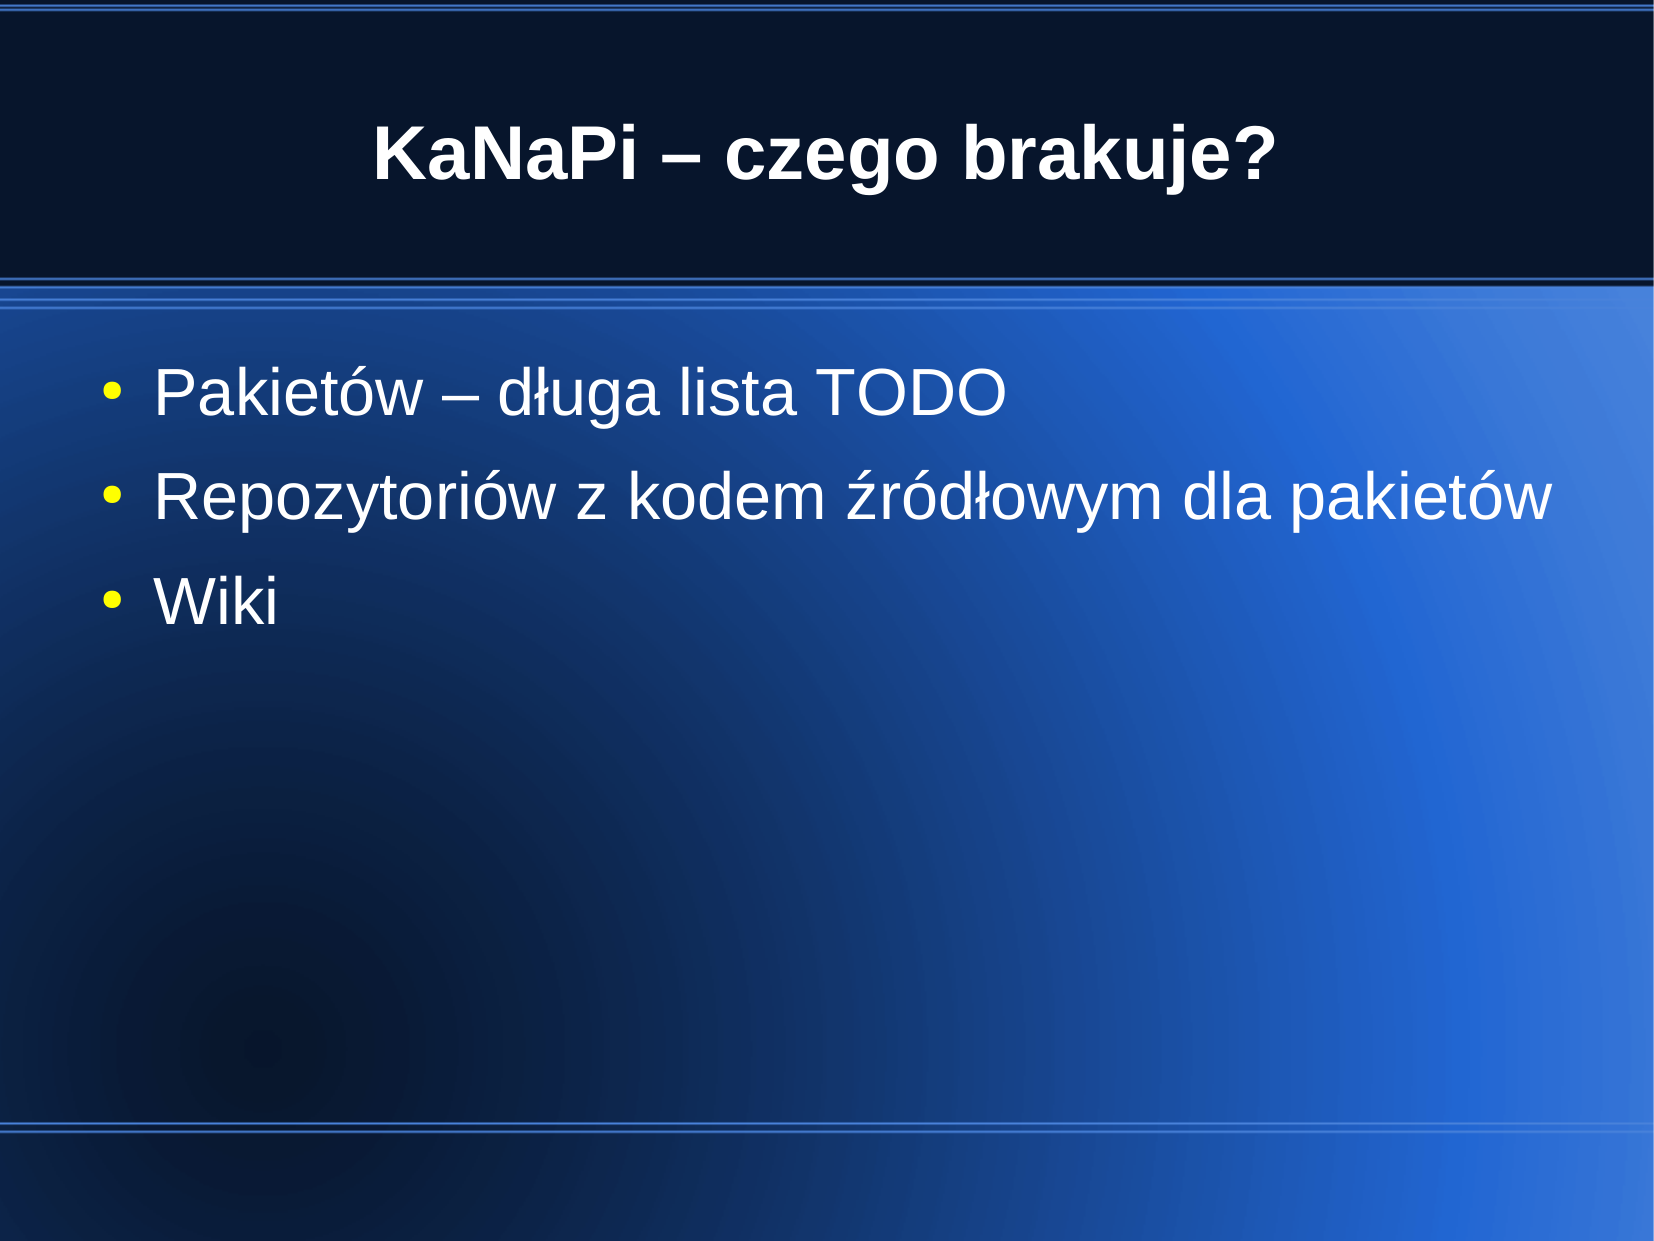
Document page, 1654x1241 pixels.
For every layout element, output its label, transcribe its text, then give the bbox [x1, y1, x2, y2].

title KaNaPi – czego brakuje? [82, 49, 1571, 257]
picture [0, 0, 1654, 1241]
list Pakietów – długa lista TODO Repozytoriów z kodem źródłowym dla pakietów Wiki [82, 355, 1571, 1075]
